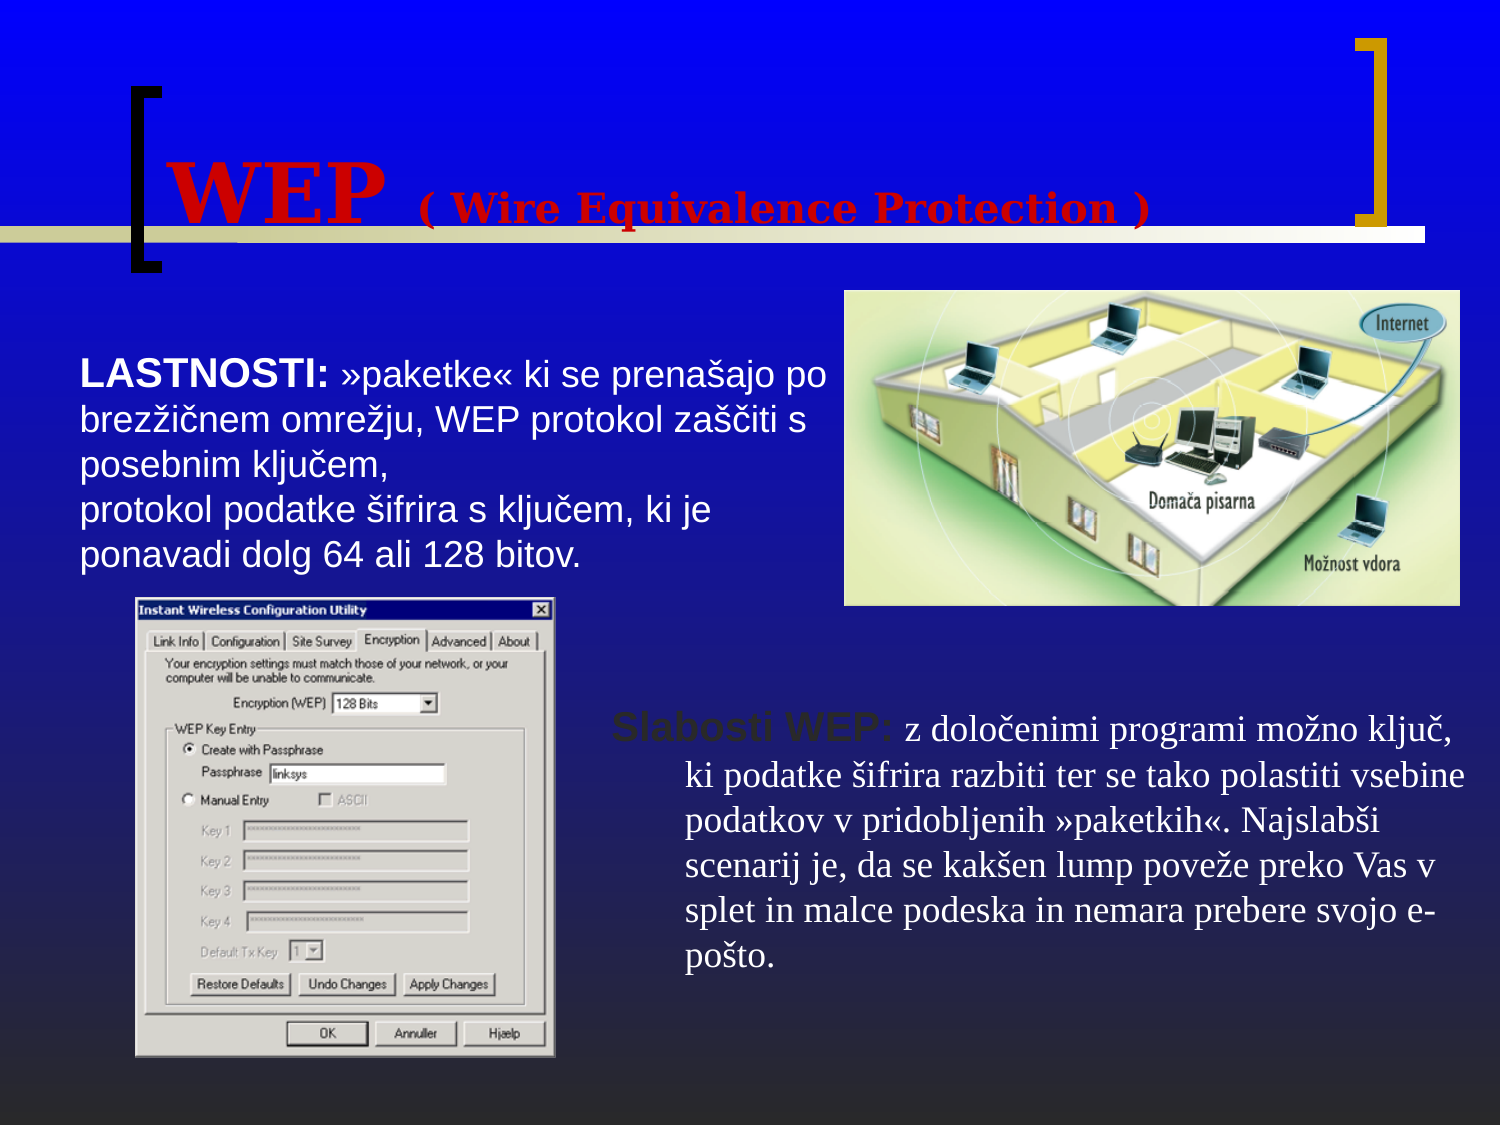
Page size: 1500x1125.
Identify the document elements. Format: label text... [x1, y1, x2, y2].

picture [135, 597, 557, 1059]
list Slabosti WEP: z določenimi programi možno ključ, ki podatke šifrira razbiti ter se tako polastiti vsebine podatkov v pridobljenih »paketkih«. Najslabši scenarij je, da se kakšen lump poveže preko Vas v splet in malce podeska in nemara prebere svojo e-pošto. [596, 692, 1500, 1125]
title WEP ( Wire Equivalence Protection ) [152, 15, 1328, 248]
picture [844, 290, 1461, 606]
text_box LASTNOSTI: »paketke« ki se prenašajo po brezžičnem omrežju, WEP protokol zaščiti s posebnim ključem, protokol podatke šifrira s ključem, ki je ponavadi dolg 64 ali 128 bitov. [64, 338, 845, 583]
